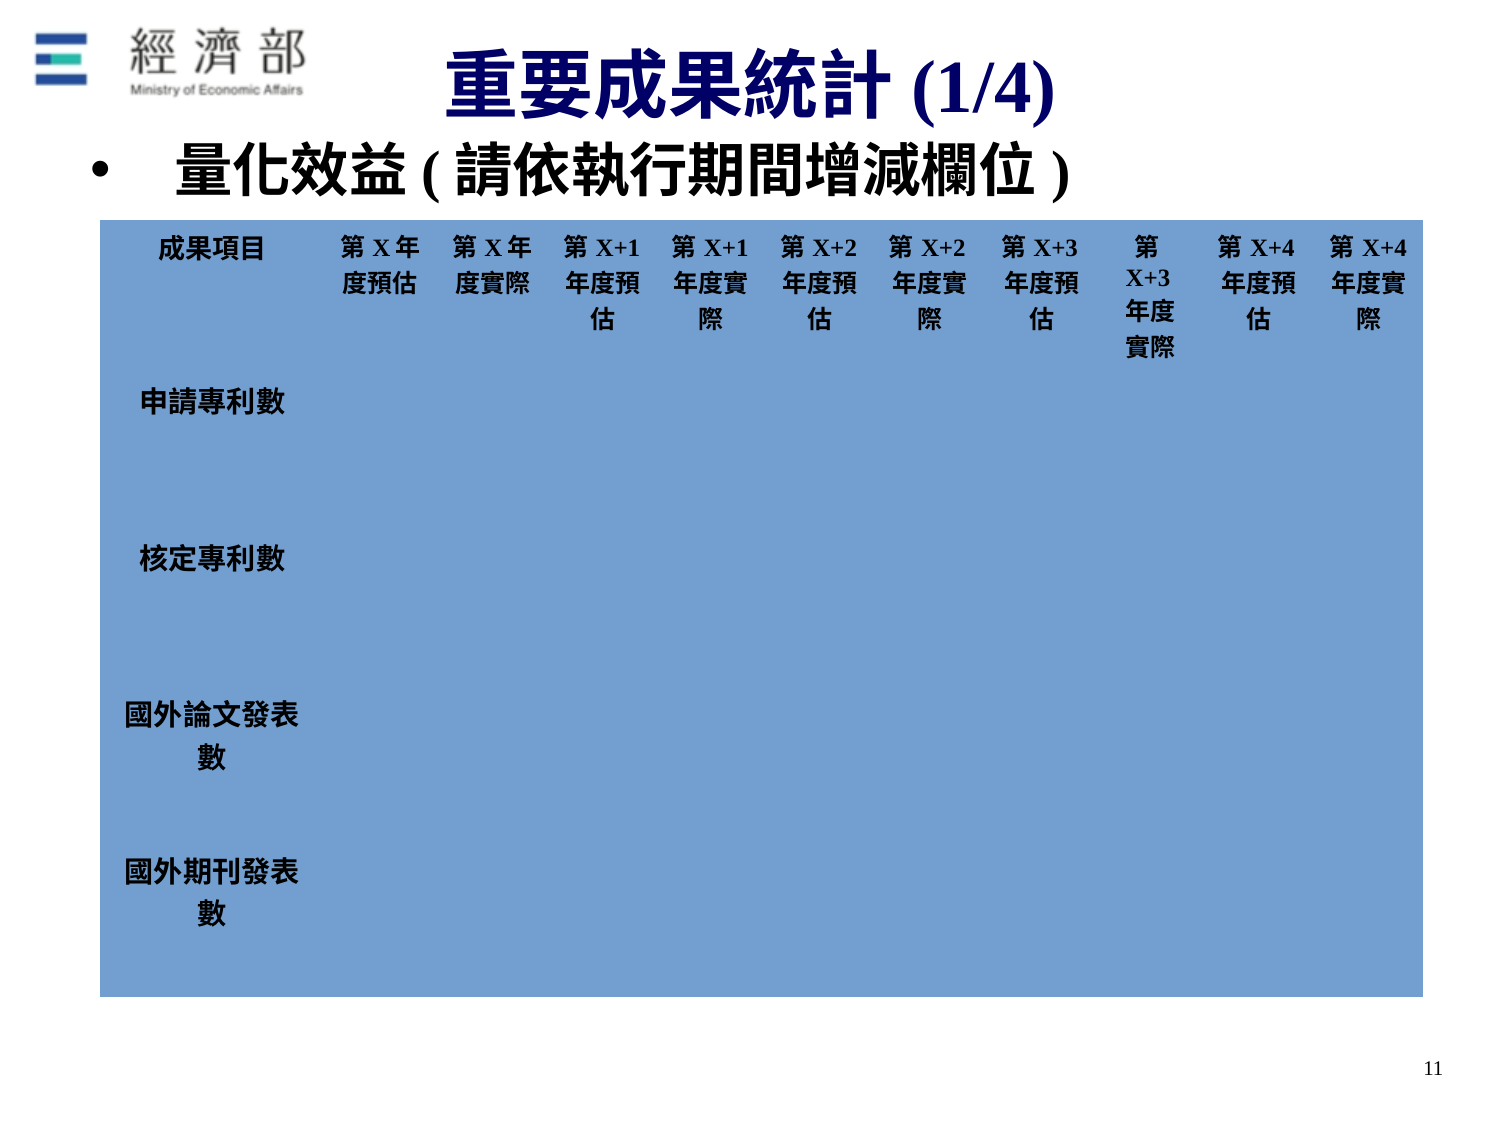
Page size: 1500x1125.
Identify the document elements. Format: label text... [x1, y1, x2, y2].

table_cell [765, 684, 874, 841]
table_cell [874, 528, 986, 684]
table_cell [1203, 684, 1315, 841]
table_cell [986, 684, 1098, 841]
table_cell 國外論文發表數 [100, 684, 325, 841]
table_cell [765, 371, 874, 528]
table_cell [549, 841, 657, 997]
table_cell [1098, 371, 1203, 528]
table_cell [549, 528, 657, 684]
table_header 成果項目 [100, 220, 325, 371]
table_cell [1203, 528, 1315, 684]
table_header 第X+4年度預估 [1203, 220, 1315, 371]
list 量化效益(請依執行期間增減欄位) [75, 125, 1426, 1028]
table_cell [325, 841, 436, 997]
table_header 第X+3年度預估 [986, 220, 1098, 371]
table_header 第X+2年度預估 [765, 220, 874, 371]
table_cell [436, 528, 549, 684]
table_header 第X+1年度預估 [549, 220, 657, 371]
table_cell [325, 528, 436, 684]
table_header 第X+1年度實際 [657, 220, 765, 371]
table_cell [549, 371, 657, 528]
table_cell [1098, 528, 1203, 684]
table_cell [436, 841, 549, 997]
table_cell [1098, 841, 1203, 997]
table_cell [874, 841, 986, 997]
table_cell [1203, 371, 1315, 528]
title 重要成果統計(1/4) [75, 23, 1426, 125]
table_cell 申請專利數 [100, 371, 325, 528]
table_cell [436, 371, 549, 528]
table_cell [1315, 528, 1423, 684]
table_cell [1315, 684, 1423, 841]
table_cell [1203, 841, 1315, 997]
table_header 第X+3年度實際 [1098, 220, 1203, 371]
table_cell [765, 841, 874, 997]
table_cell [325, 371, 436, 528]
table_cell [986, 371, 1098, 528]
table_cell [1315, 371, 1423, 528]
table_cell [325, 684, 436, 841]
table_cell [657, 371, 765, 528]
table_cell [657, 684, 765, 841]
table_cell [765, 528, 874, 684]
table_cell [657, 528, 765, 684]
table_cell [657, 841, 765, 997]
table_header 第X年度實際 [436, 220, 549, 371]
table_cell [1315, 841, 1423, 997]
table_header 第X+4年度實際 [1315, 220, 1423, 371]
table_cell [549, 684, 657, 841]
table_header 第X+2年度實際 [874, 220, 986, 371]
table_cell [436, 684, 549, 841]
text_box [1408, 1046, 1500, 1125]
table_cell 核定專利數 [100, 528, 325, 684]
table_cell 國外期刊發表數 [100, 841, 325, 997]
table_cell [874, 371, 986, 528]
table_cell [1098, 684, 1203, 841]
table_cell [986, 528, 1098, 684]
table_cell [986, 841, 1098, 997]
table_cell [874, 684, 986, 841]
table_header 第X年度預估 [325, 220, 436, 371]
